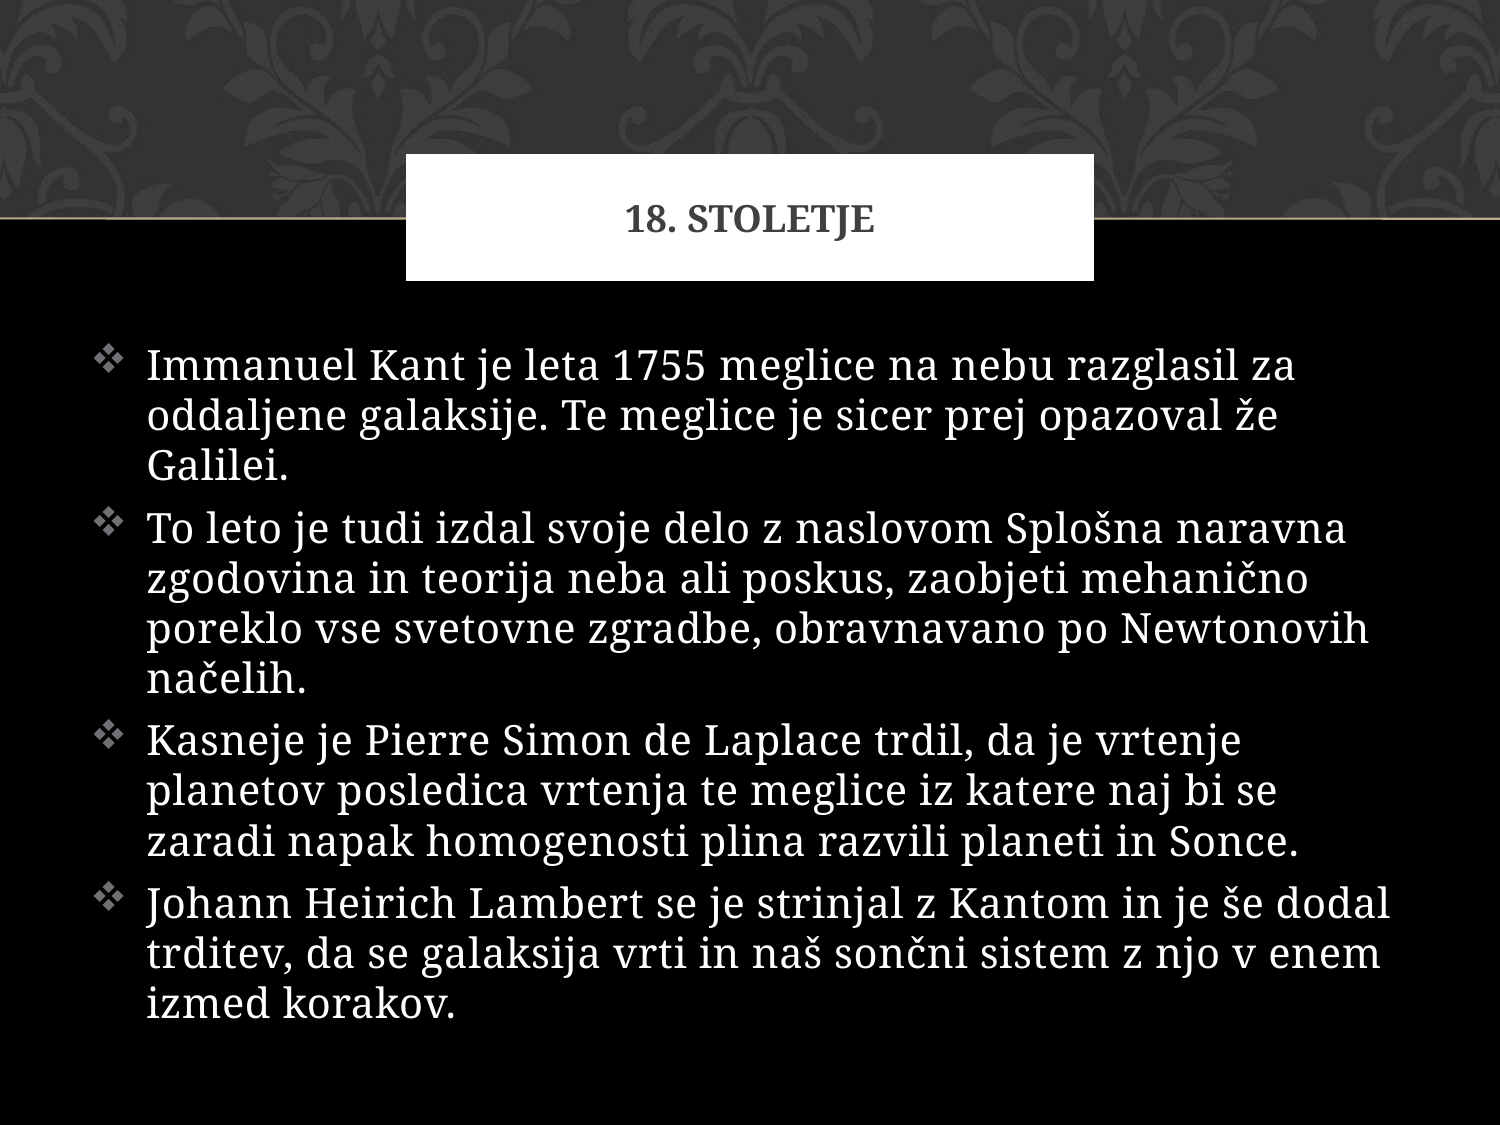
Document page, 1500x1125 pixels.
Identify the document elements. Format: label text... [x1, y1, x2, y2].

list Immanuel Kant je leta 1755 meglice na nebu razglasil za oddaljene galaksije. Te meglice je sicer prej opazoval že Galilei. To leto je tudi izdal svoje delo z naslovom Splošna naravna zgodovina in teorija neba ali poskus, zaobjeti mehanično poreklo vse svetovne zgradbe, obravnavano po Newtonovih načelih. Kasneje je Pierre Simon de Laplace trdil, da je vrtenje planetov posledica vrtenja te meglice iz katere naj bi se zaradi napak homogenosti plina razvili planeti in Sonce. Johann Heirich Lambert se je strinjal z Kantom in je še dodal trditev, da se galaksija vrti in naš sončni sistem z njo v enem izmed korakov. [75, 331, 1425, 1000]
picture [0, 0, 1500, 217]
title 18. stoletje [412, 159, 1088, 275]
